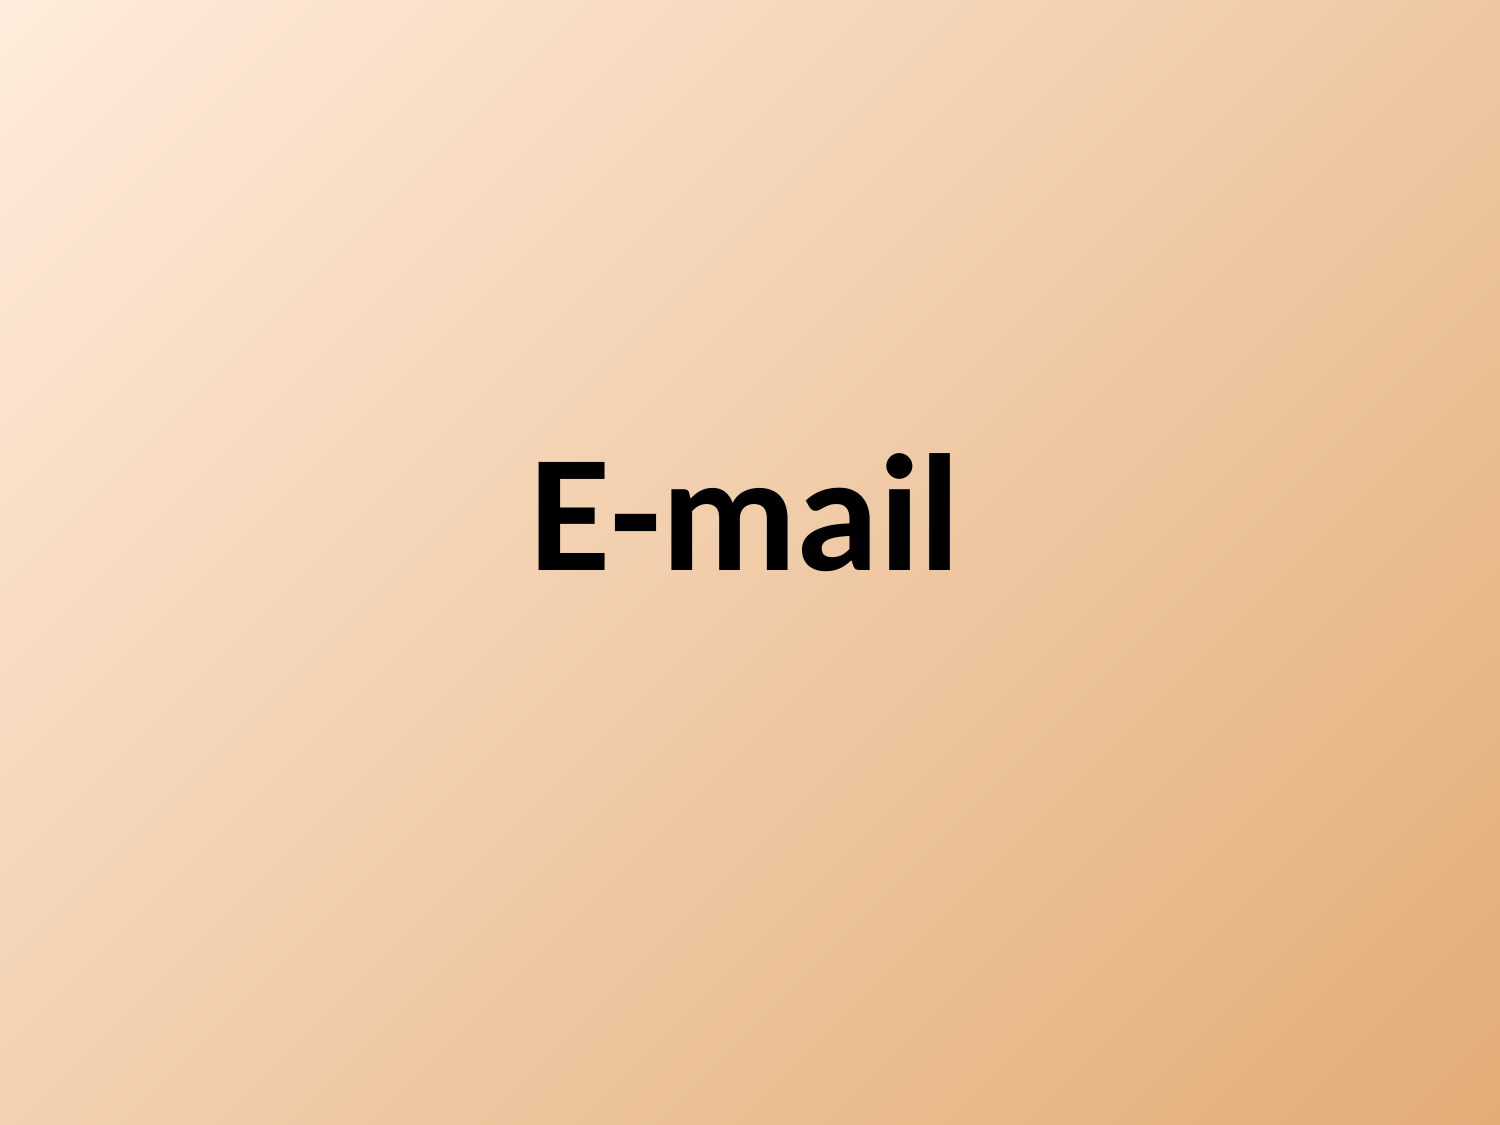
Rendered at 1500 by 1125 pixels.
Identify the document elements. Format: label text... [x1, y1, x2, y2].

title E-mail [70, 363, 1421, 645]
